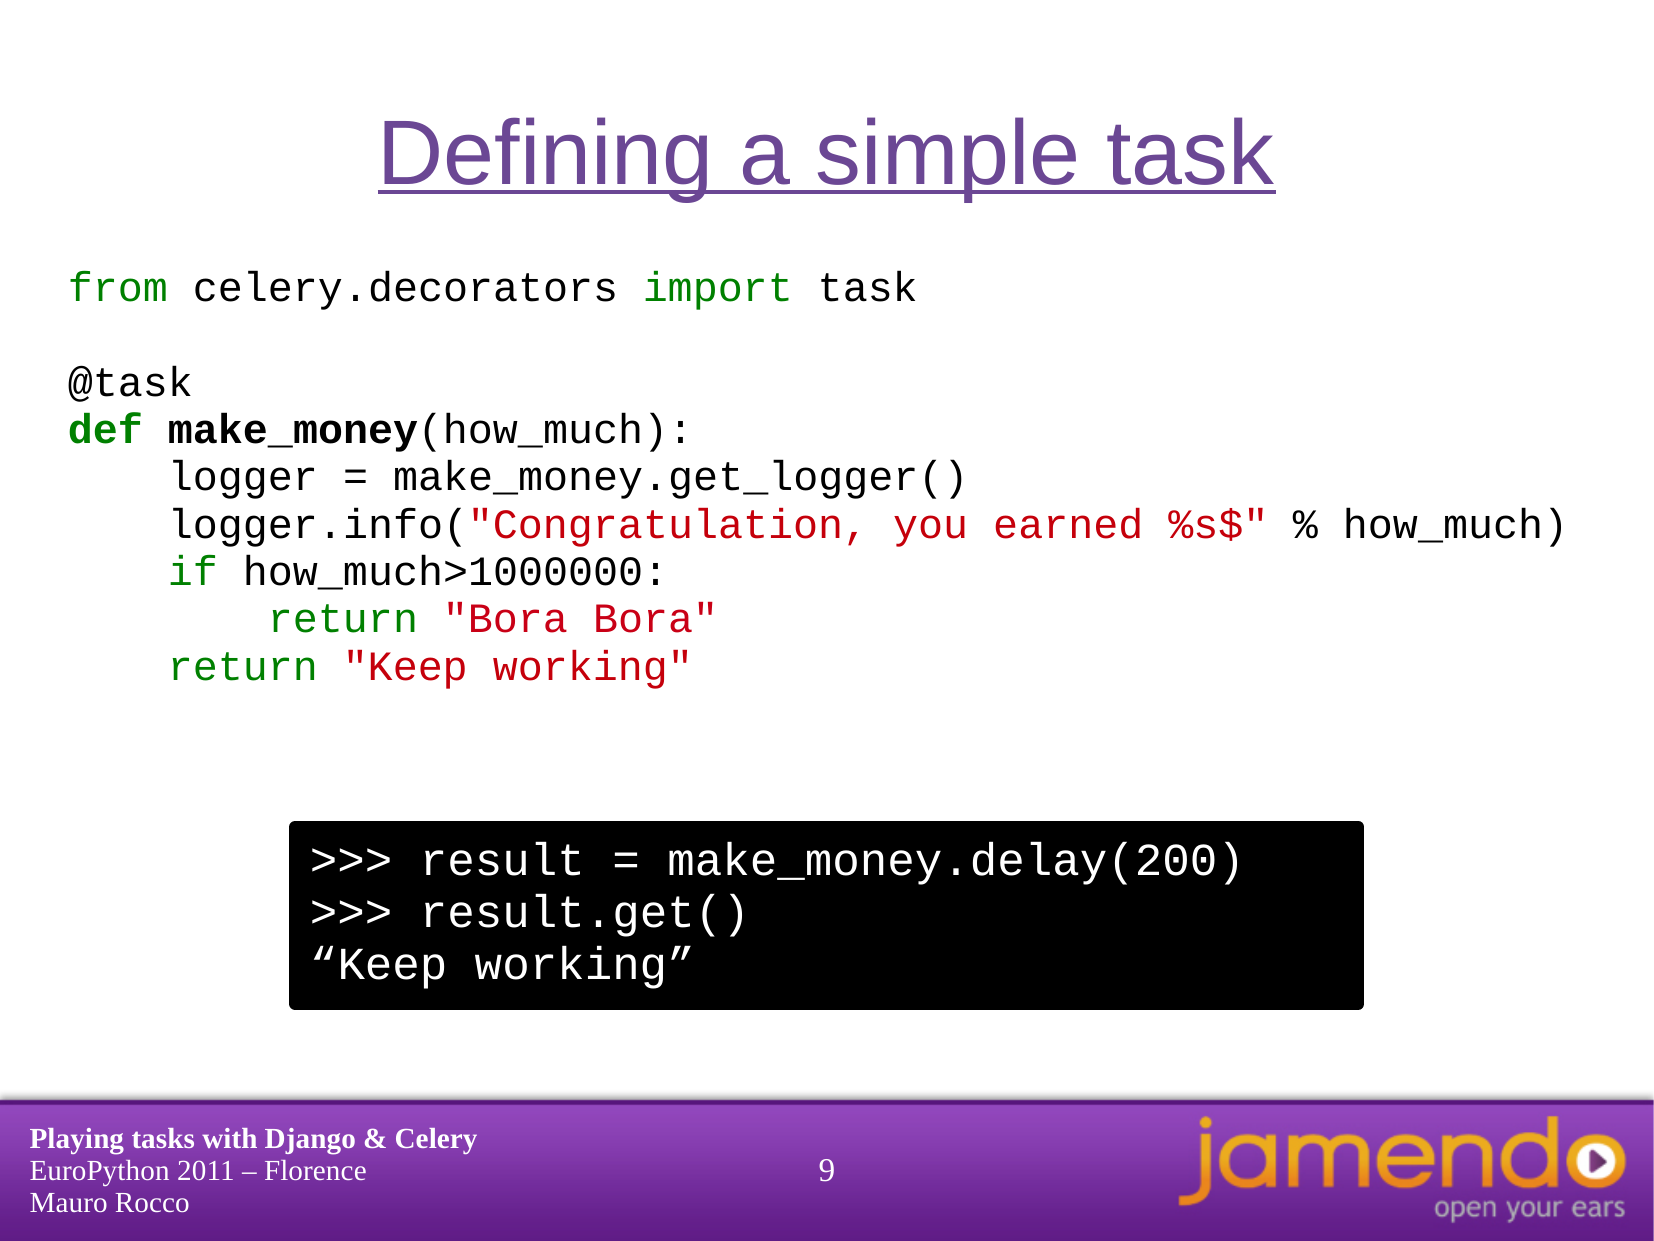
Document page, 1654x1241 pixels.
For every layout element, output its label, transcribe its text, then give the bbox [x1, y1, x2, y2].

text_box from celery.decorators import task @task def make_money(how_much): logger = make_money.get_logger() logger.info("Congratulation, you earned %s$" % how_much) if how_much>1000000: return "Bora Bora" return "Keep working" [53, 259, 1601, 727]
title Defining a simple task [82, 49, 1571, 257]
text_box >>> result = make_money.delay(200) >>> result.get() “Keep working” [295, 826, 1359, 1004]
picture [0, 0, 1654, 1241]
